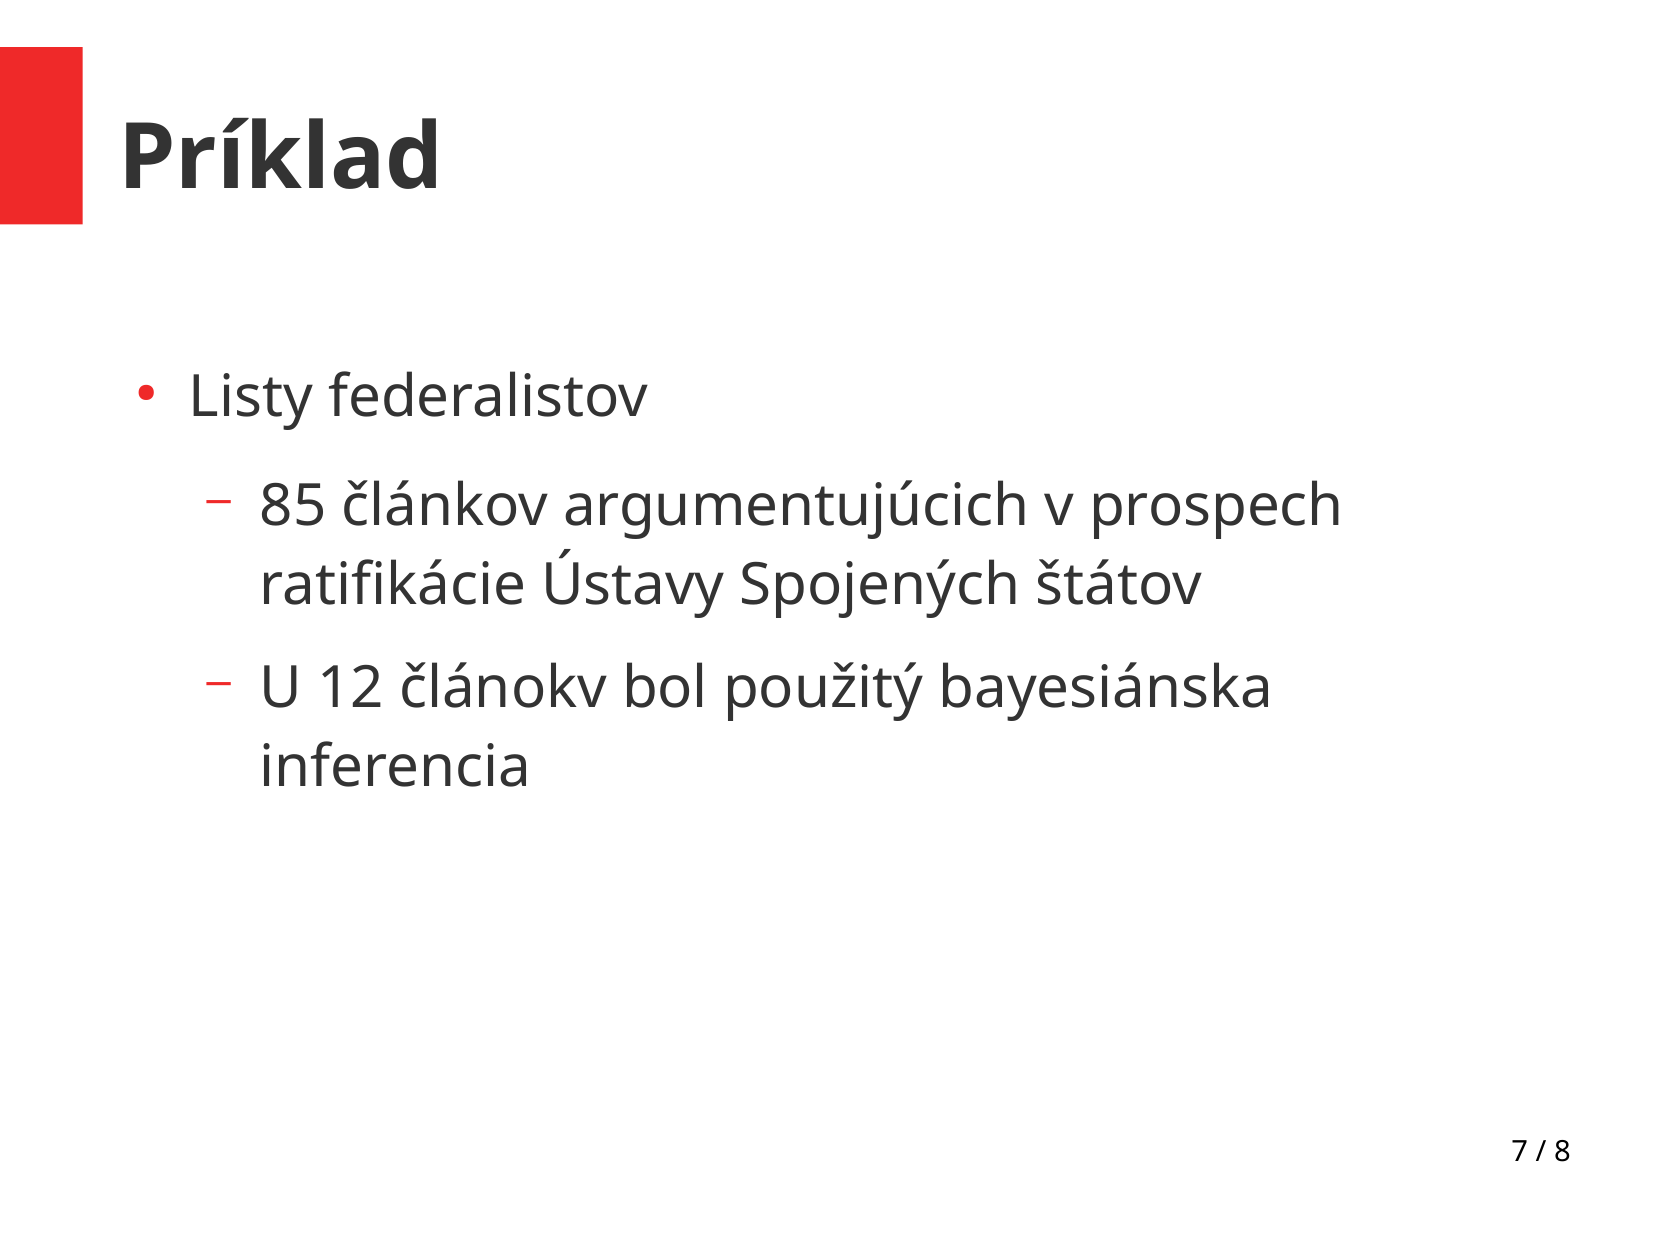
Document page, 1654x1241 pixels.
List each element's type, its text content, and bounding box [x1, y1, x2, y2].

list Listy federalistov 85 článkov argumentujúcich v prospech ratifikácie Ústavy Spojených štátov U 12 článokv bol použitý bayesiánska inferencia [118, 354, 1536, 1074]
title Príklad [118, 49, 1571, 257]
